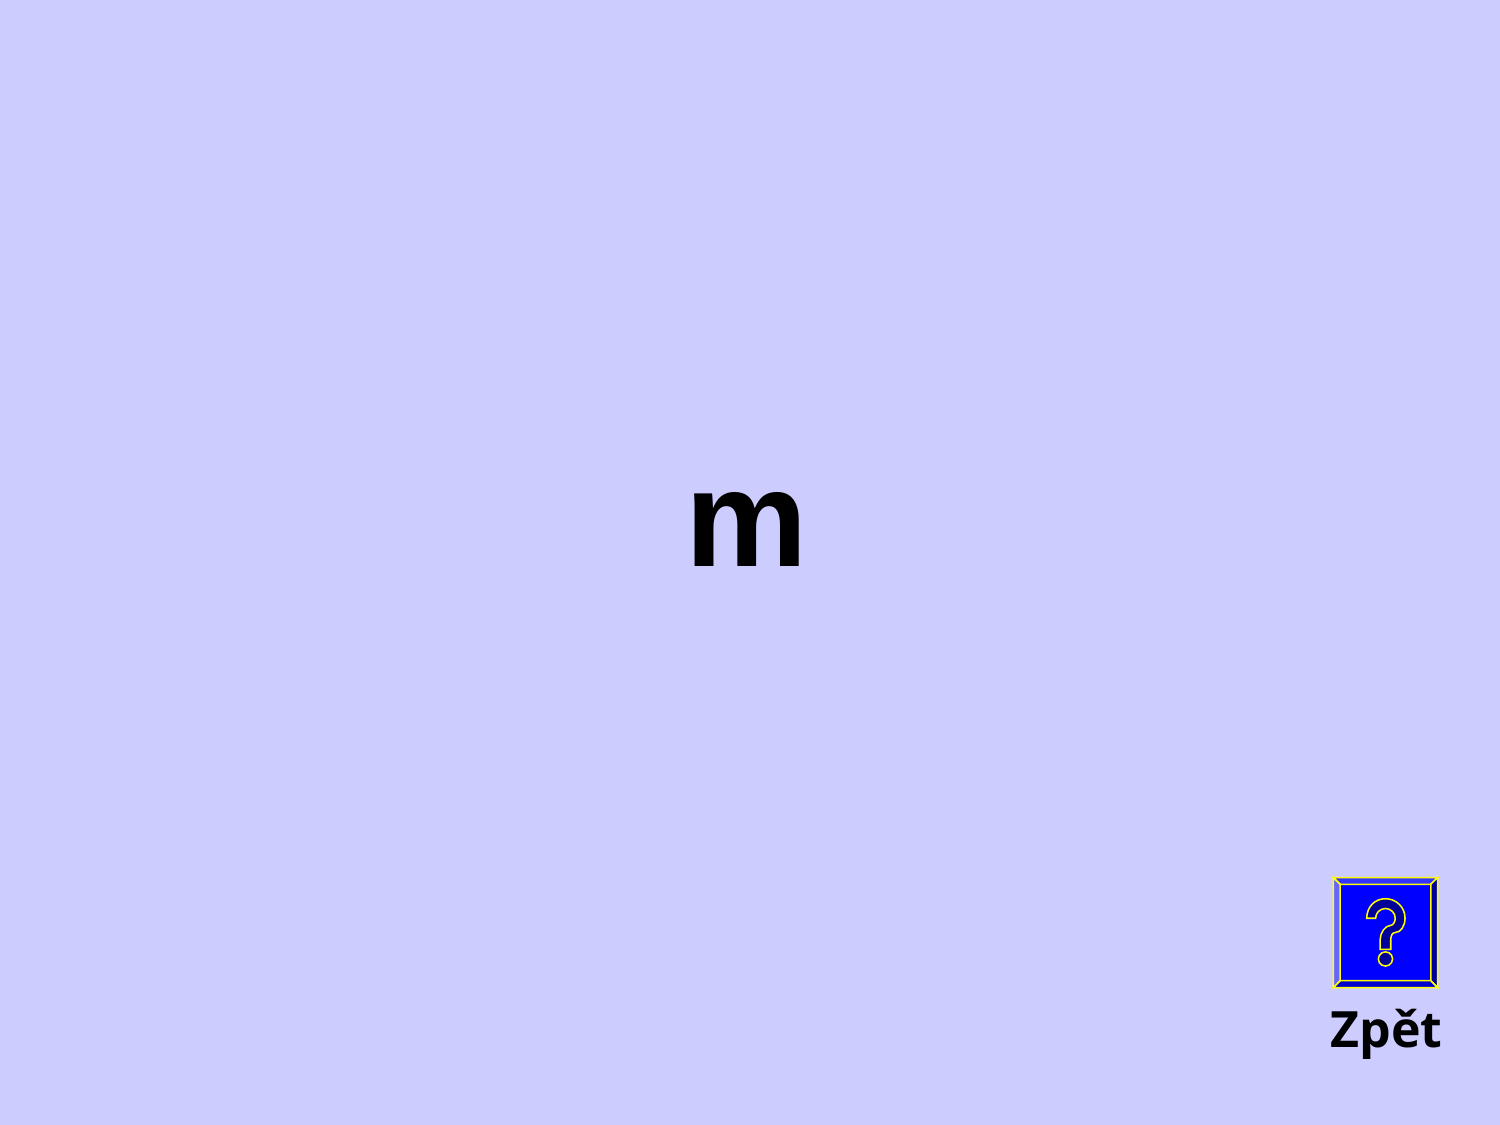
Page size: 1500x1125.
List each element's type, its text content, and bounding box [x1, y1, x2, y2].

text_box Zpět [1274, 990, 1500, 1066]
text_box [1334, 877, 1438, 988]
text_box m [55, 420, 1438, 602]
